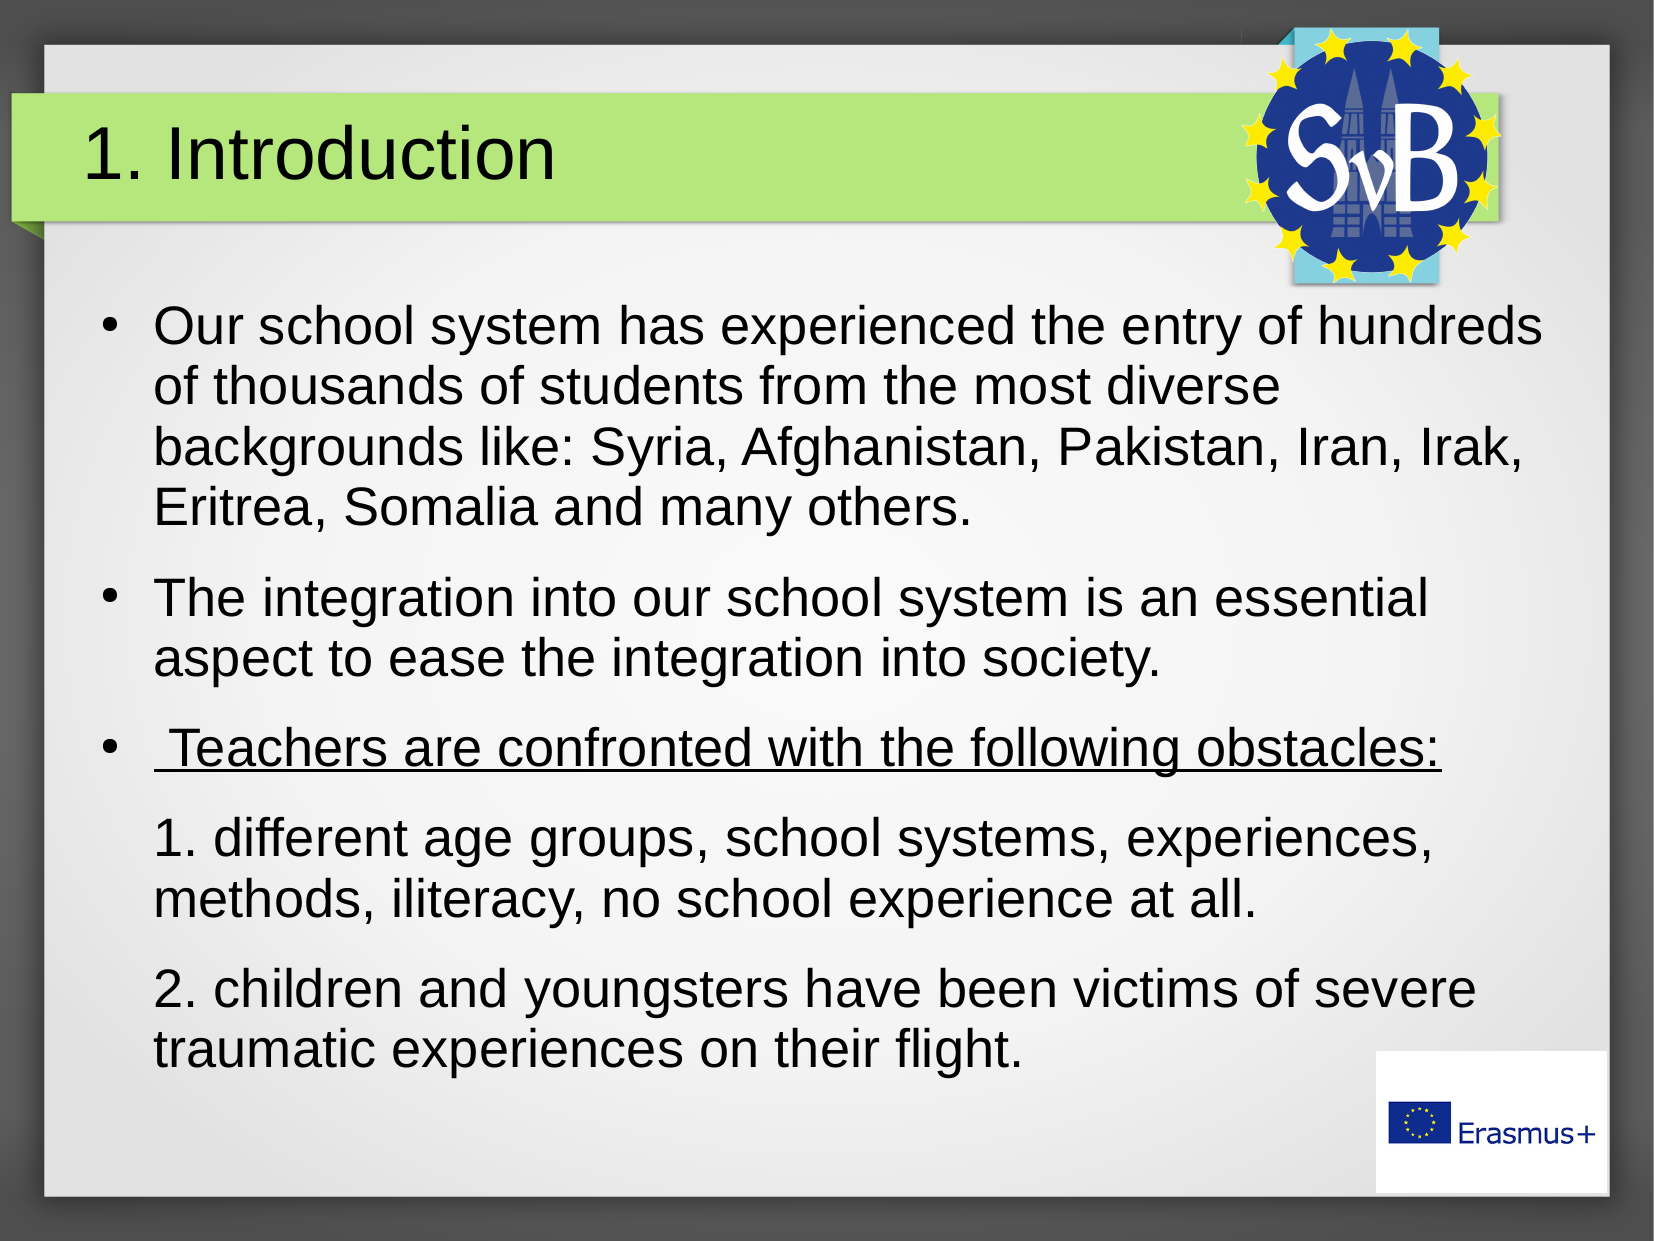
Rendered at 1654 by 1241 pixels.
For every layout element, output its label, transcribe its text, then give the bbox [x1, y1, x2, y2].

picture [0, 0, 1654, 1241]
list Our school system has experienced the entry of hundreds of thousands of students from the most diverse backgrounds like: Syria, Afghanistan, Pakistan, Iran, Irak, Eritrea, Somalia and many others. The integration into our school system is an essential aspect to ease the integration into society. Teachers are confronted with the following obstacles: 1. different age groups, school systems, experiences, methods, iliteracy, no school experience at all. 2. children and youngsters have been victims of severe traumatic experiences on their flight. [82, 295, 1571, 1080]
title 1. Introduction [82, 94, 1240, 213]
